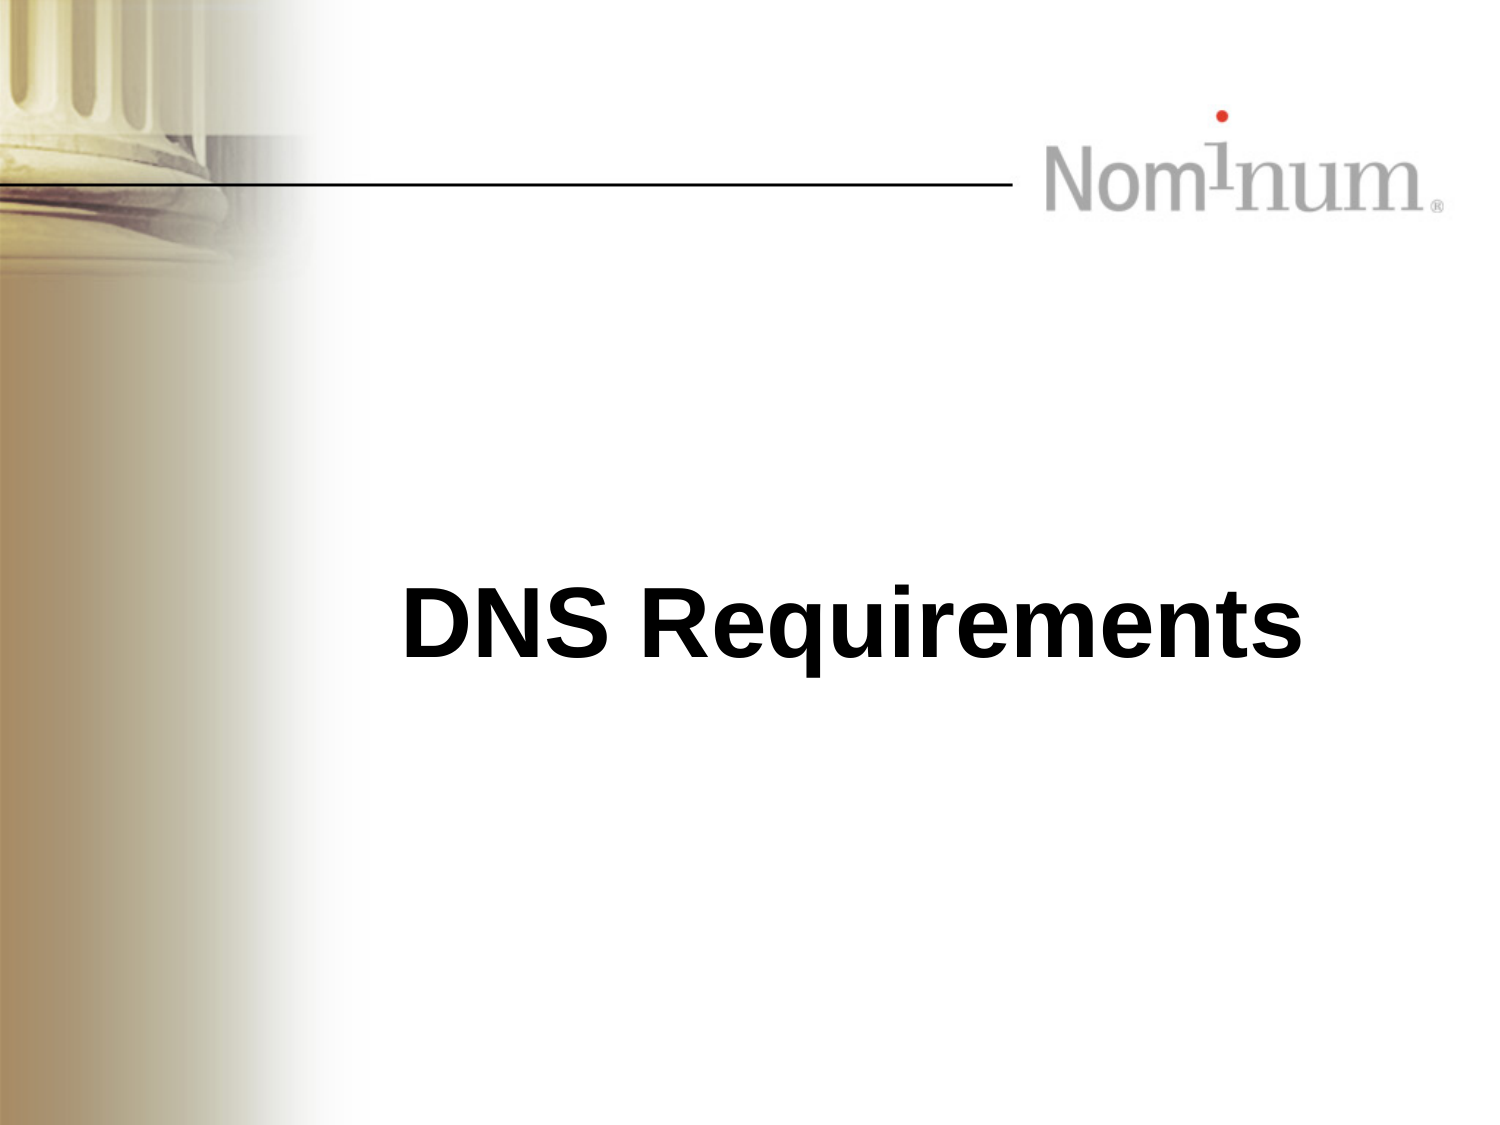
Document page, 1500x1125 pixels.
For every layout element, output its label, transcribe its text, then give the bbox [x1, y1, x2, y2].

title DNS Requirements [400, 442, 1389, 685]
picture [0, 0, 1500, 1125]
